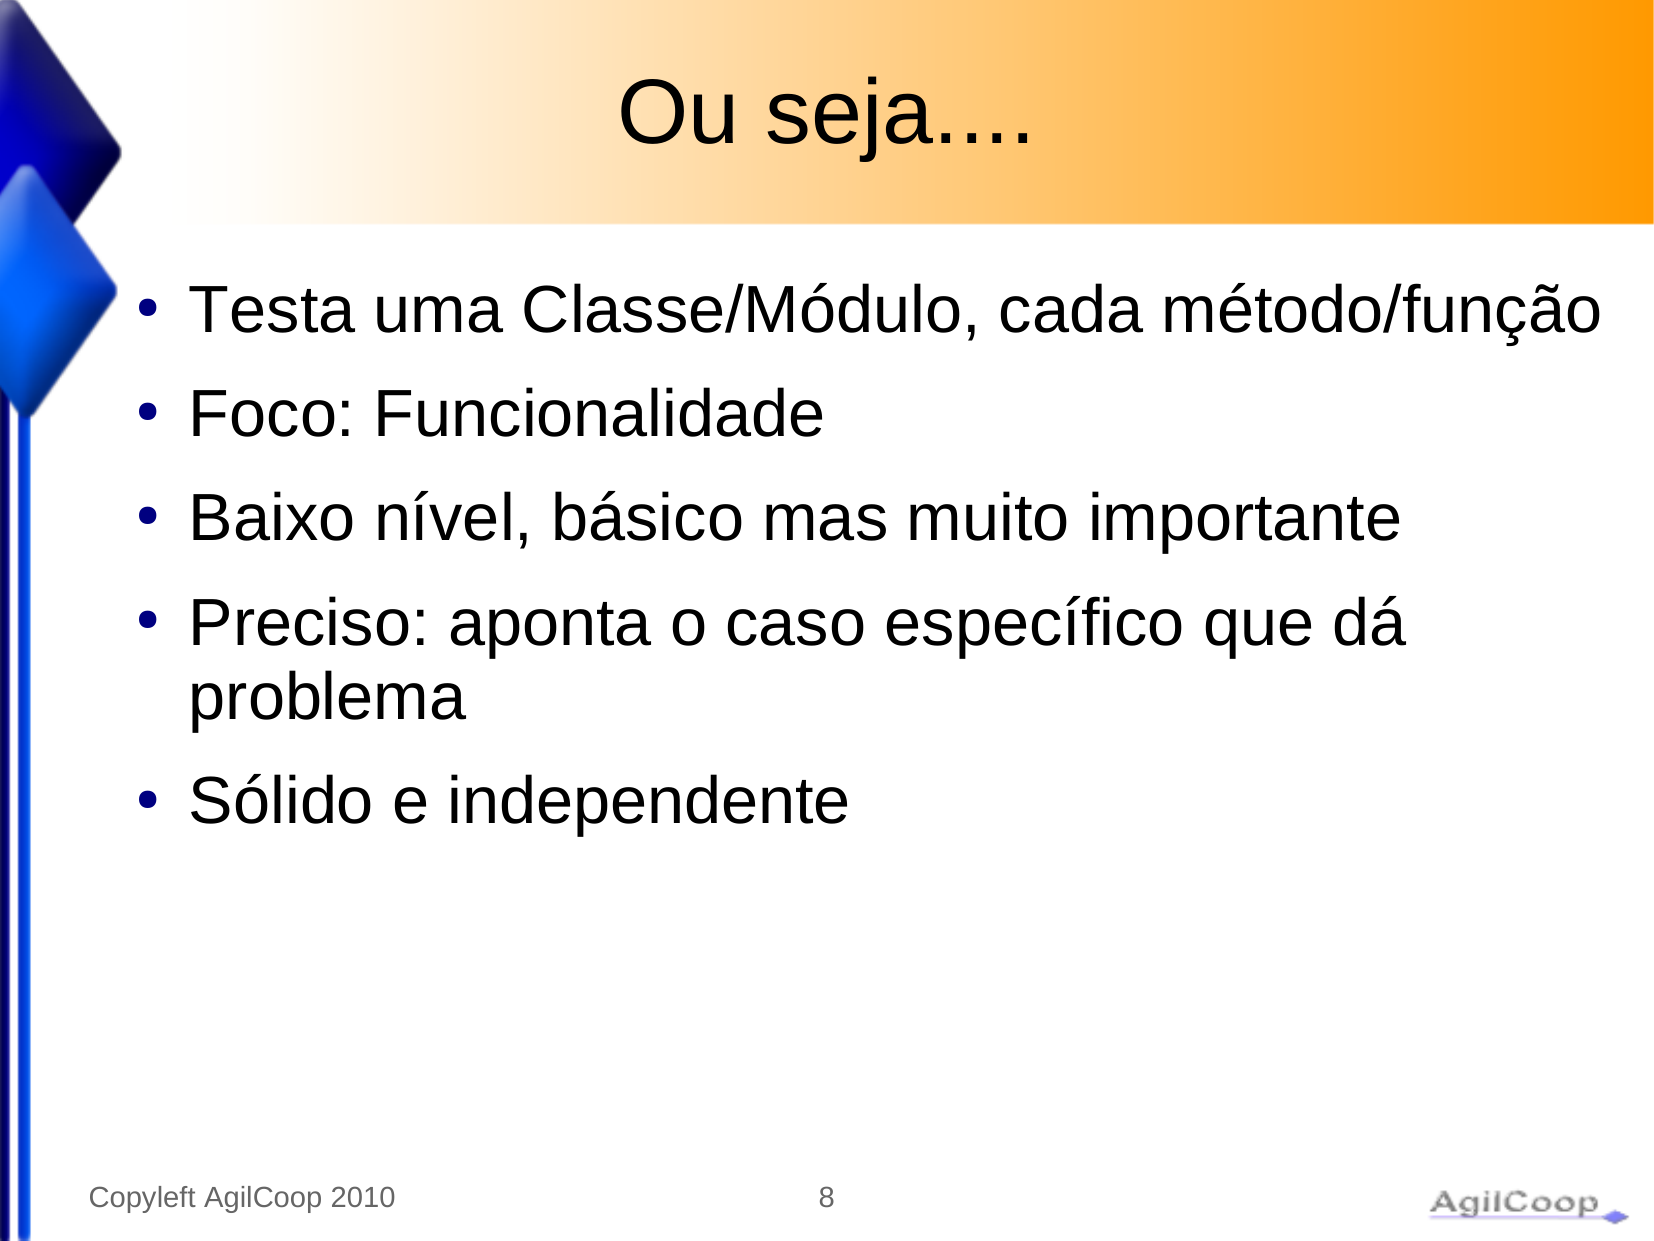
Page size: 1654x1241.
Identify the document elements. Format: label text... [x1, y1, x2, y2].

list Testa uma Classe/Módulo, cada método/função Foco: Funcionalidade Baixo nível, básico mas muito importante Preciso: aponta o caso específico que dá problema Sólido e independente [118, 271, 1607, 1152]
picture [0, 0, 1654, 1241]
title Ou seja.... [82, 8, 1571, 216]
